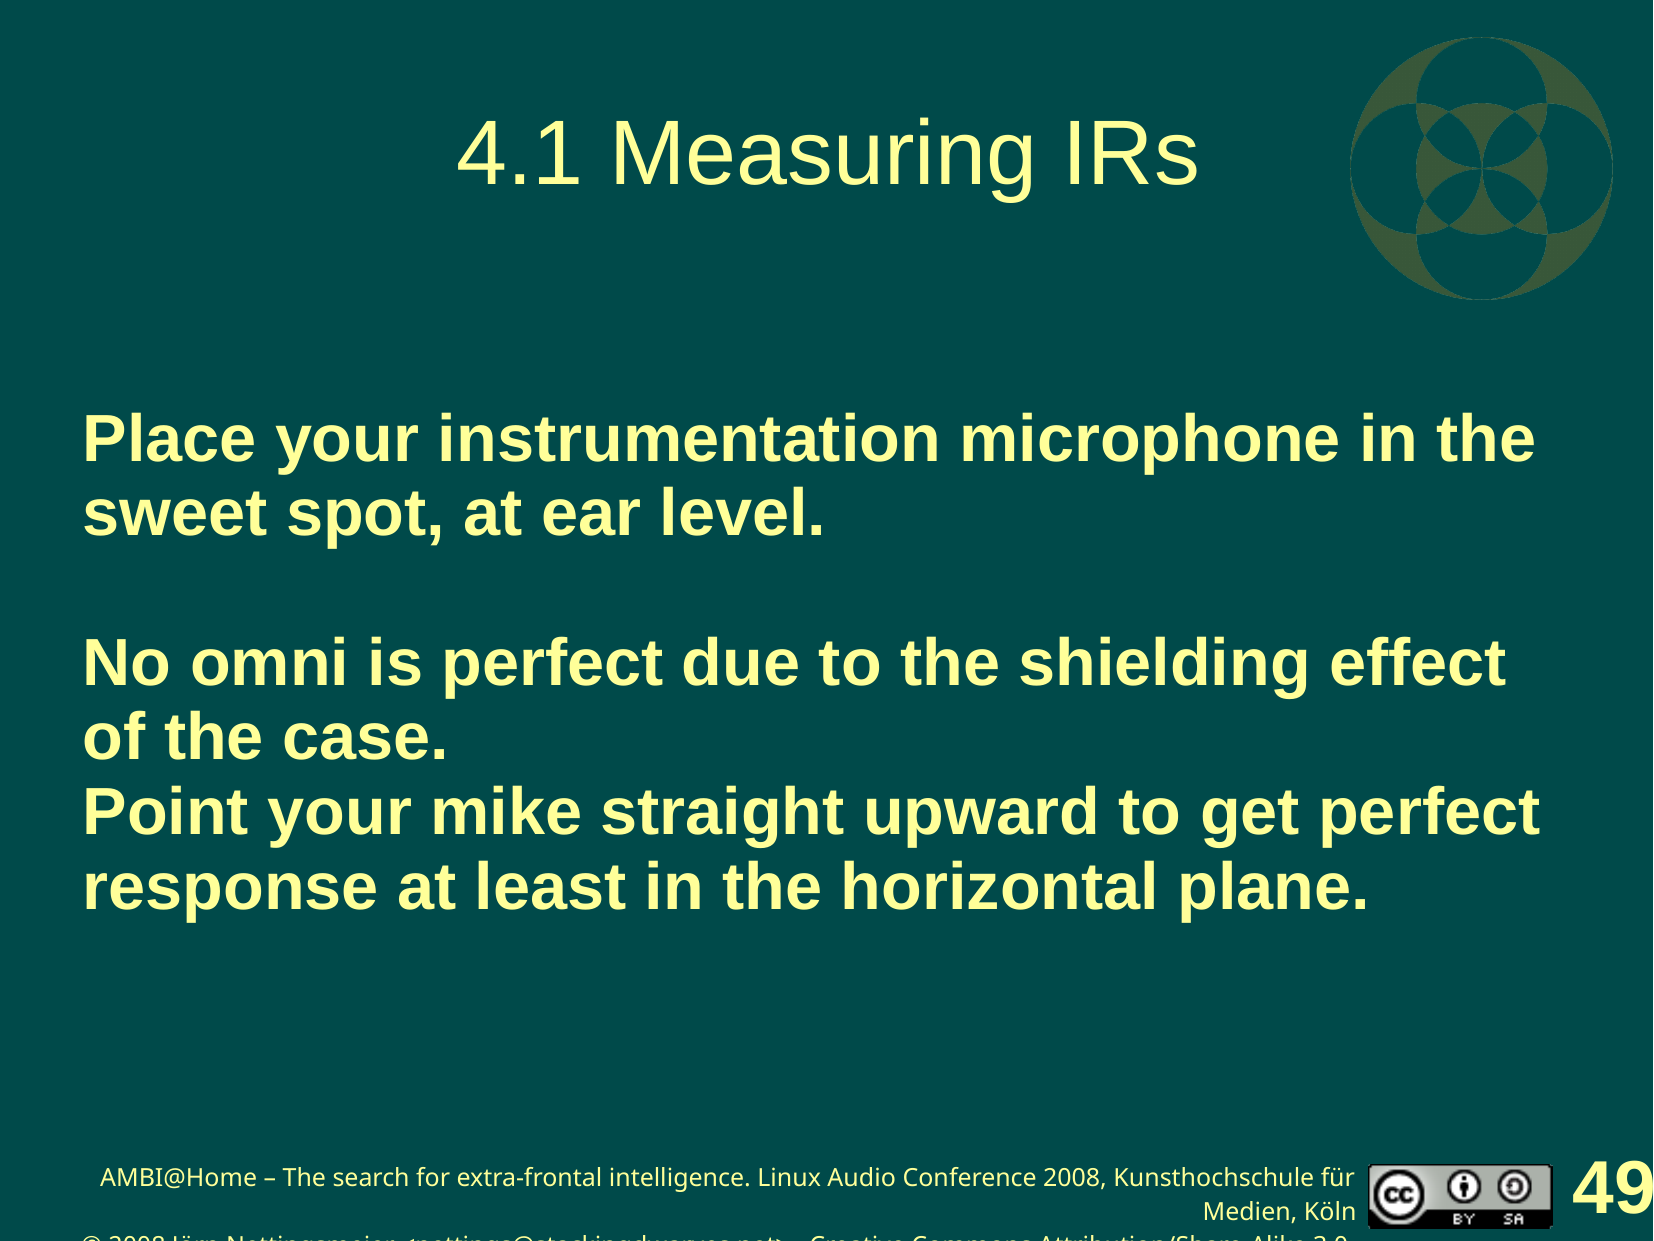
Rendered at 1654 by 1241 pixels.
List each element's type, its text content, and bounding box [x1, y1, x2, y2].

picture [1350, 37, 1613, 300]
title 4.1 Measuring IRs [82, 56, 1576, 250]
picture [1368, 1164, 1553, 1229]
subtitle Place your instrumentation microphone in the sweet spot, at ear level. No omni is perfect due to the shielding effect of the case. Point your mike straight upward to get perfect response at least in the horizontal plane. [82, 297, 1571, 1102]
